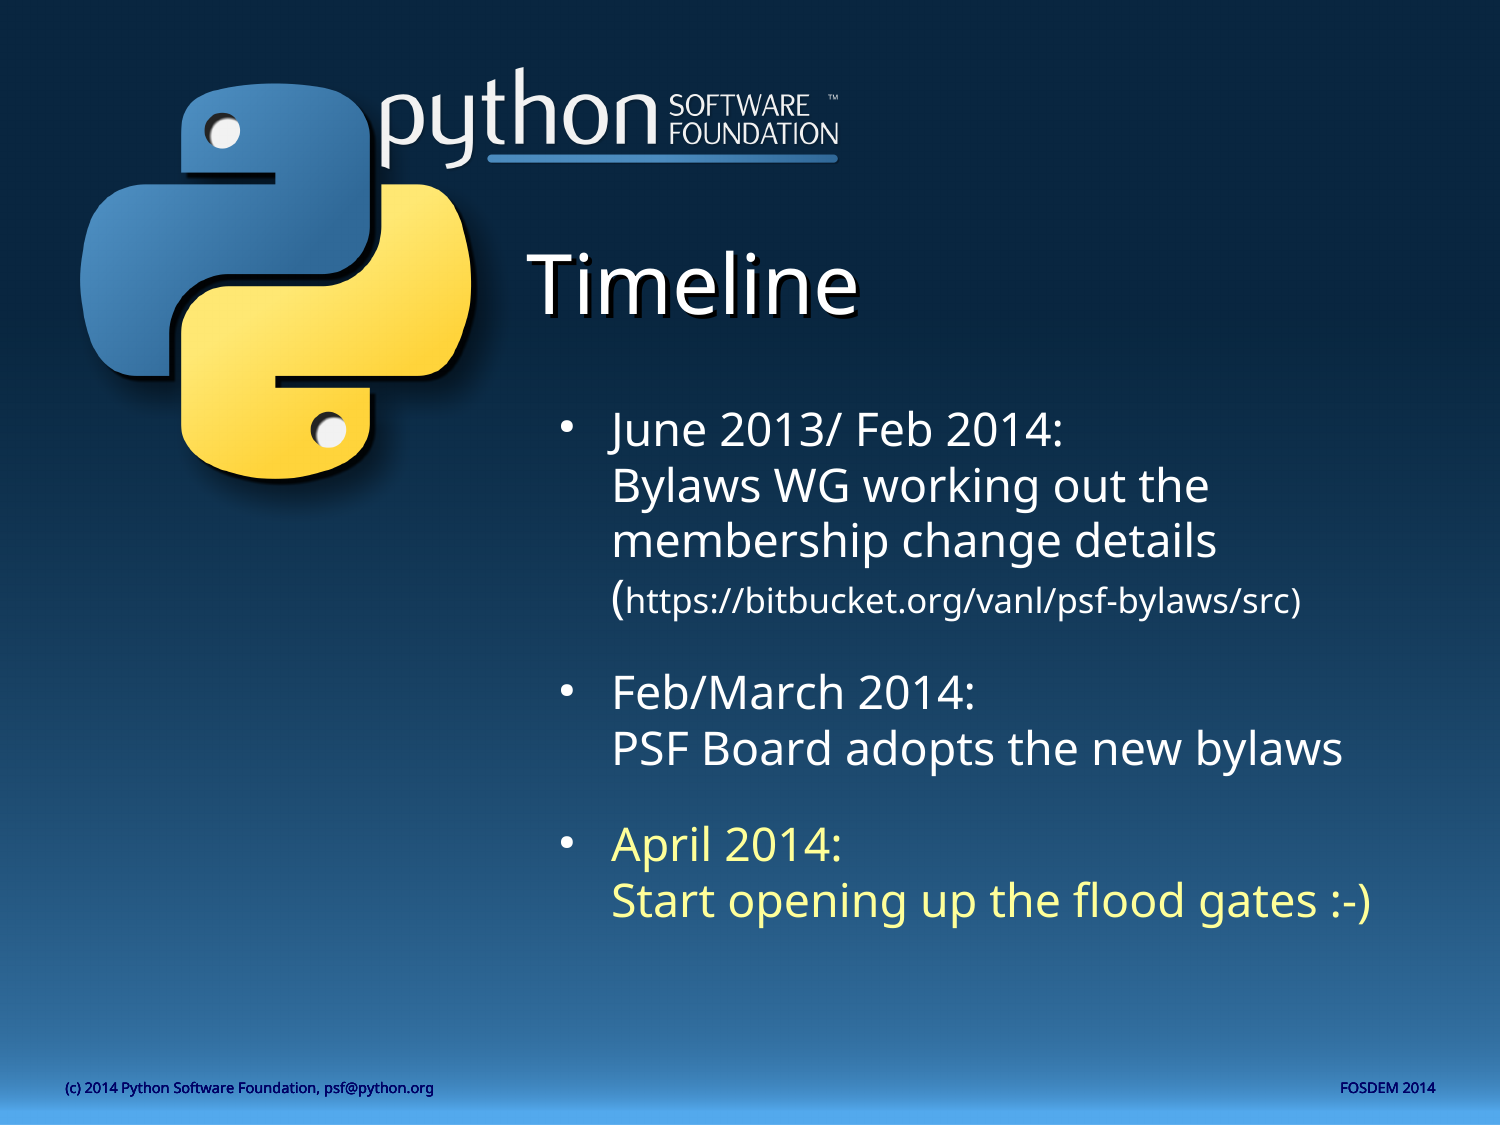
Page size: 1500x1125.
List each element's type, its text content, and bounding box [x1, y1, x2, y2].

title Timeline [512, 185, 1388, 377]
text_box (c) 2014 Python Software Foundation, psf@python.org FOSDEM 2014 [65, 1078, 1436, 1099]
list June 2013/ Feb 2014: Bylaws WG working out the membership change details (https://bitbucket.org/vanl/psf-bylaws/src) Feb/March 2014: PSF Board adopts the new bylaws April 2014: Start opening up the flood gates :-) [544, 392, 1388, 1006]
picture [0, 0, 1500, 1125]
